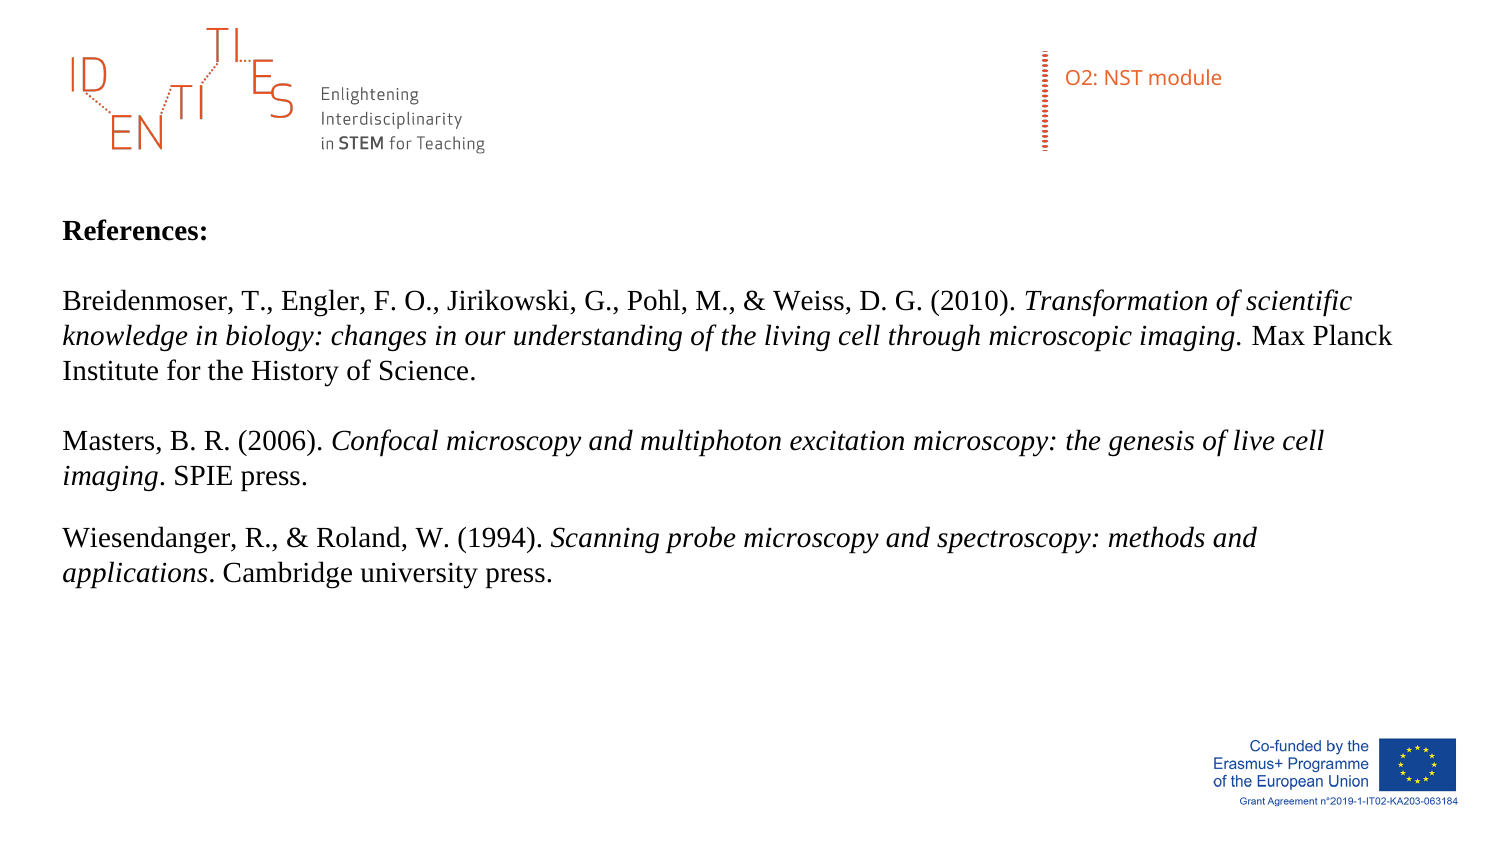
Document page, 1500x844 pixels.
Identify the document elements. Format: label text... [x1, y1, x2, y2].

text_box O2: NST module [1051, 57, 1472, 139]
picture [71, 24, 485, 157]
picture [1042, 51, 1051, 151]
text_box References: Breidenmoser, T., Engler, F. O., Jirikowski, G., Pohl, M., & Weiss, D. G. (2010). Transformation of scientific knowledge in biology: changes in our understanding of the living cell through microscopic imaging. Max Planck Institute for the History of Science. Masters, B. R. (2006). Confocal microscopy and multiphoton excitation microscopy: the genesis of live cell imaging. SPIE press. Wiesendanger, R., & Roland, W. (1994). Scanning probe microscopy and spectroscopy: methods and applications. Cambridge university press. [47, 196, 1429, 715]
picture [1208, 735, 1459, 810]
